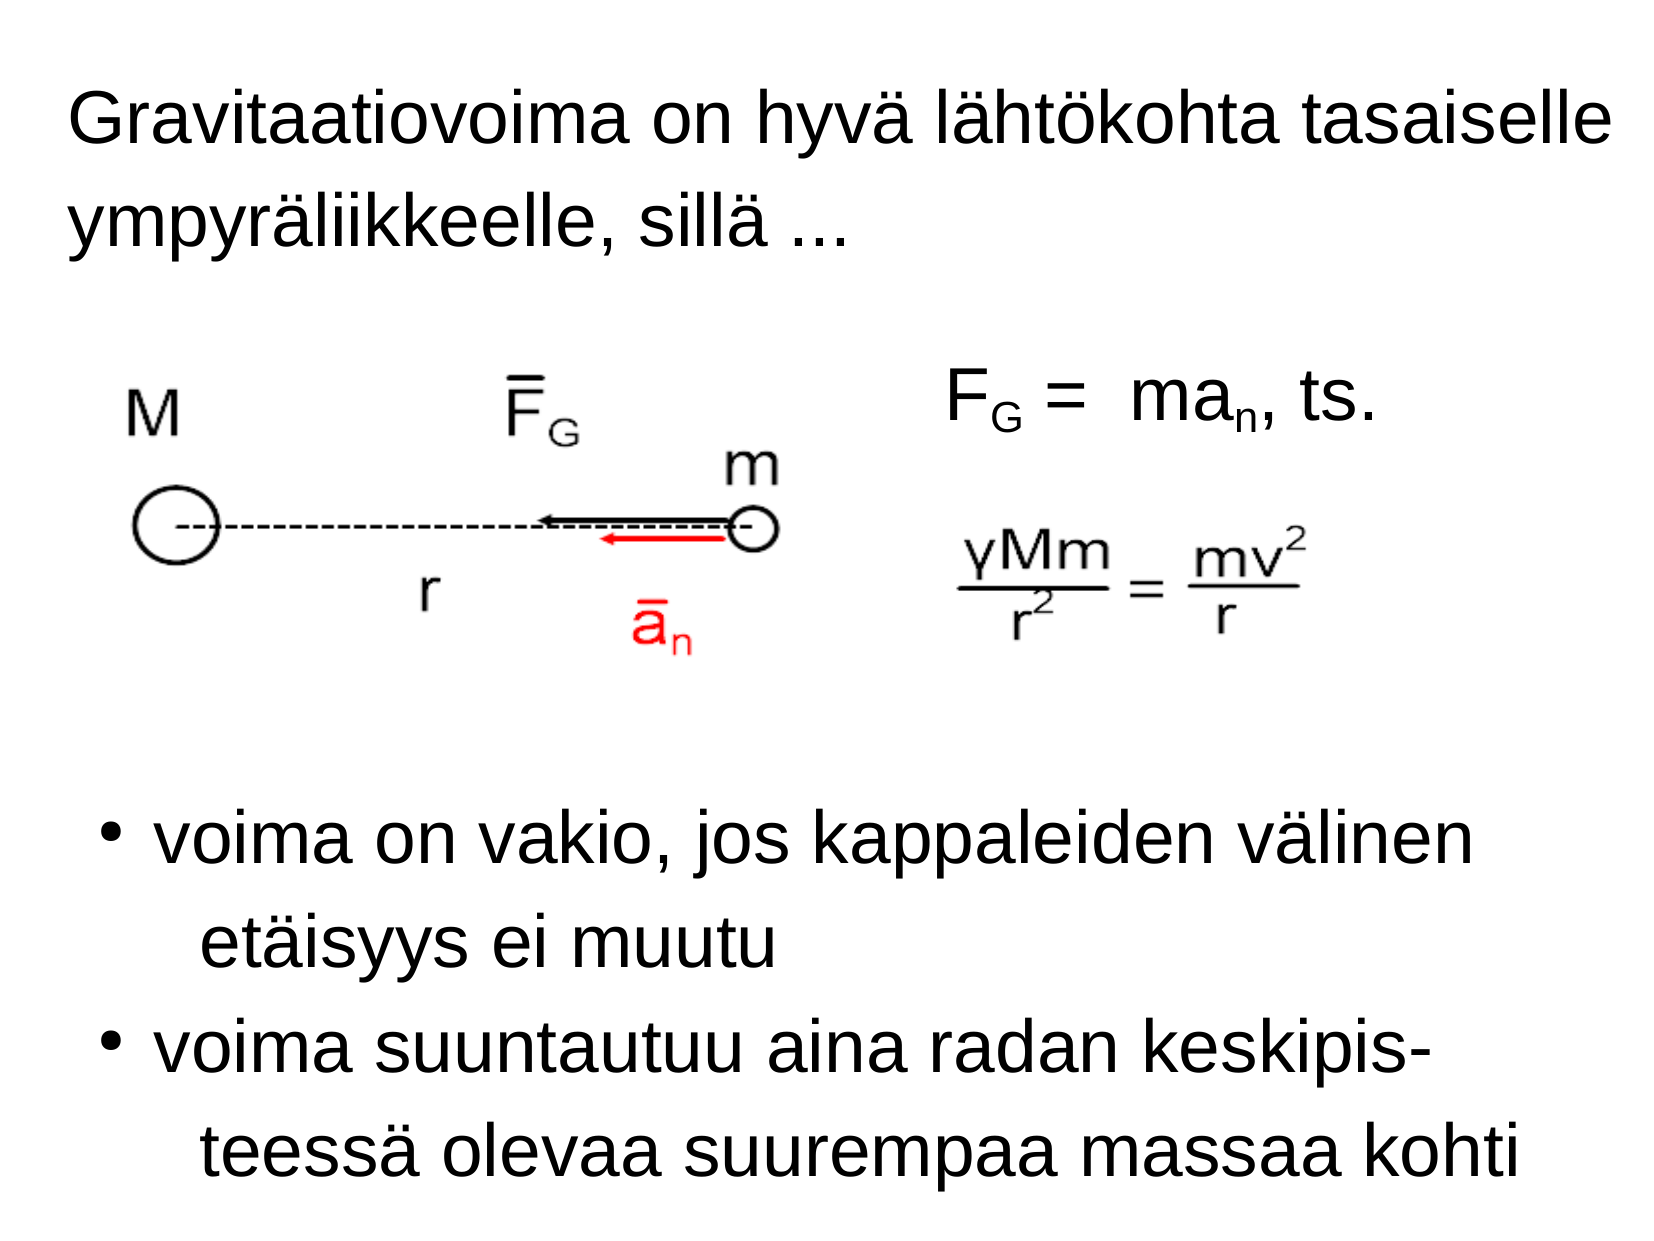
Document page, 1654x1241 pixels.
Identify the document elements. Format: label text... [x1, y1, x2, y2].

text_box Gravitaatiovoima on hyvä lähtökohta tasaiselle ympyräliikkeelle, sillä ... [53, 47, 1630, 270]
picture [936, 494, 1335, 667]
text_box voima on vakio, jos kappaleiden välinen etäisyys ei muutu voima suuntautuu aina radan keskipis-teessä olevaa suurempaa massaa kohti [82, 767, 1607, 1241]
text_box FG = man, ts. [929, 323, 1394, 449]
picture [89, 318, 815, 687]
